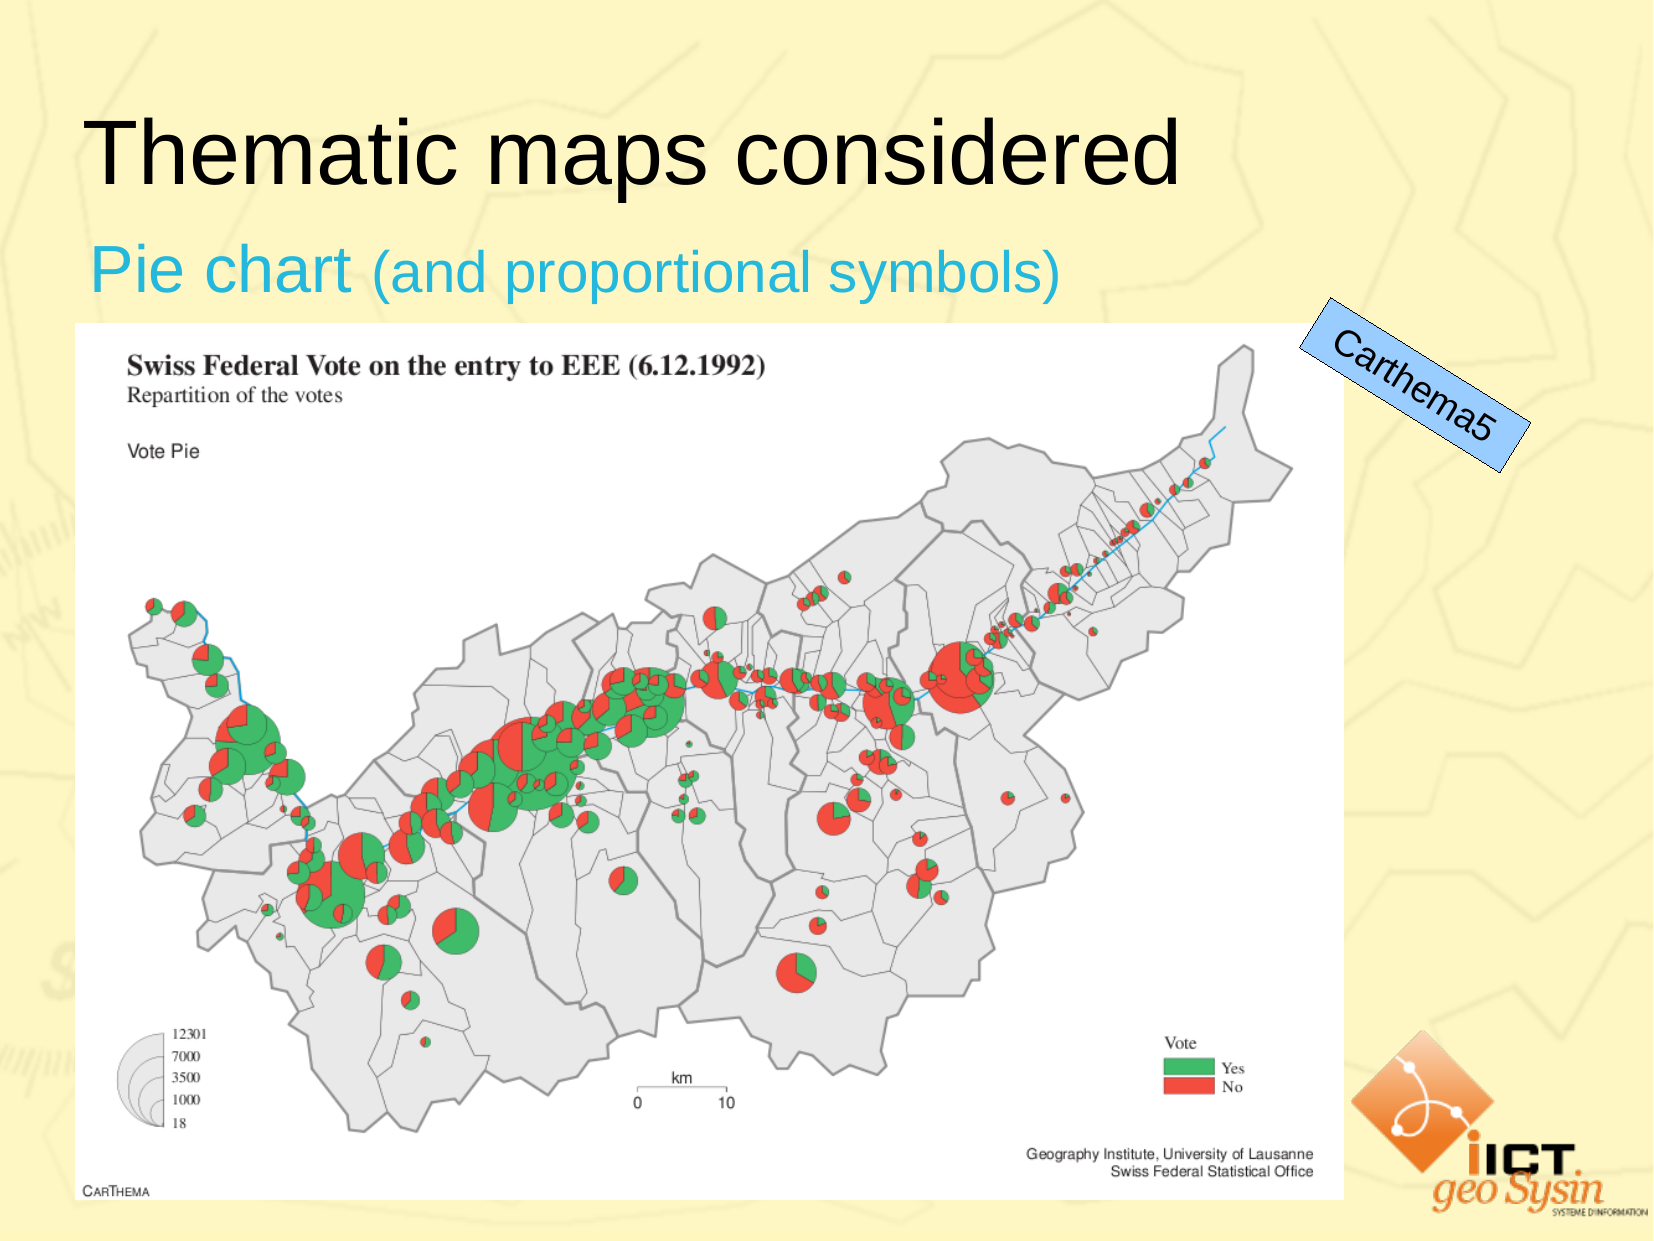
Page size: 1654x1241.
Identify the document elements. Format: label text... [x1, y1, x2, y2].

picture [0, 0, 1654, 1241]
text_box Pie chart (and proportional symbols) [75, 225, 1077, 315]
text_box Carthema5 [1299, 297, 1531, 473]
title Thematic maps considered [82, 56, 1571, 250]
